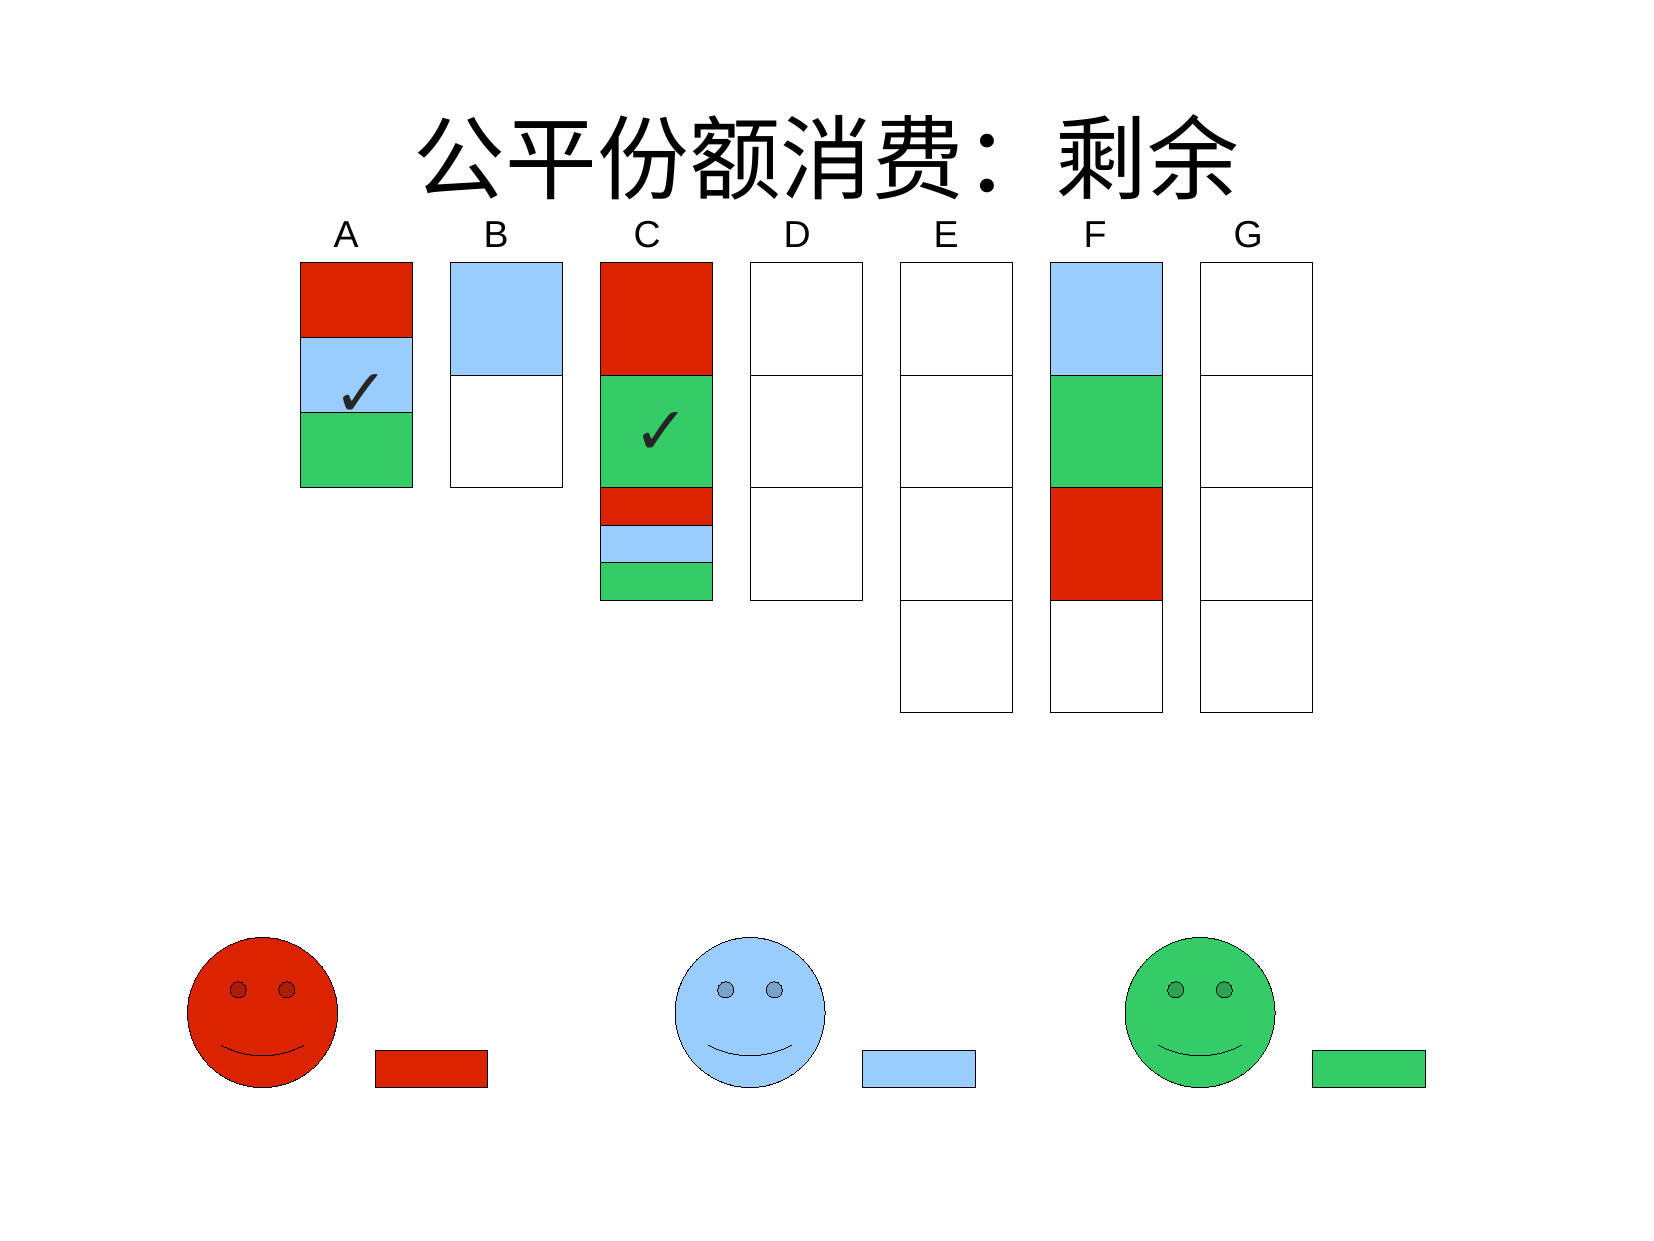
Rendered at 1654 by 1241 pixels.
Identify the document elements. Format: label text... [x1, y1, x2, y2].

text_box [1200, 262, 1313, 713]
text_box C [618, 205, 675, 263]
text_box A [318, 206, 376, 264]
text_box [300, 262, 413, 488]
text_box [187, 937, 338, 1088]
text_box F [1068, 206, 1126, 264]
text_box [450, 262, 563, 488]
text_box E [918, 206, 975, 264]
text_box [675, 937, 826, 1088]
text_box [750, 262, 863, 601]
text_box [862, 1050, 976, 1088]
text_box [1312, 1050, 1426, 1088]
text_box B [468, 206, 526, 264]
title 公平份额消费：剩余 [82, 49, 1571, 257]
text_box [375, 1050, 488, 1088]
text_box ✓ [618, 376, 713, 469]
text_box [900, 262, 1013, 713]
text_box [1050, 262, 1163, 713]
text_box G [1218, 205, 1276, 263]
text_box [600, 262, 713, 601]
text_box D [768, 205, 826, 263]
text_box ✓ [318, 337, 413, 431]
text_box [1125, 937, 1276, 1088]
